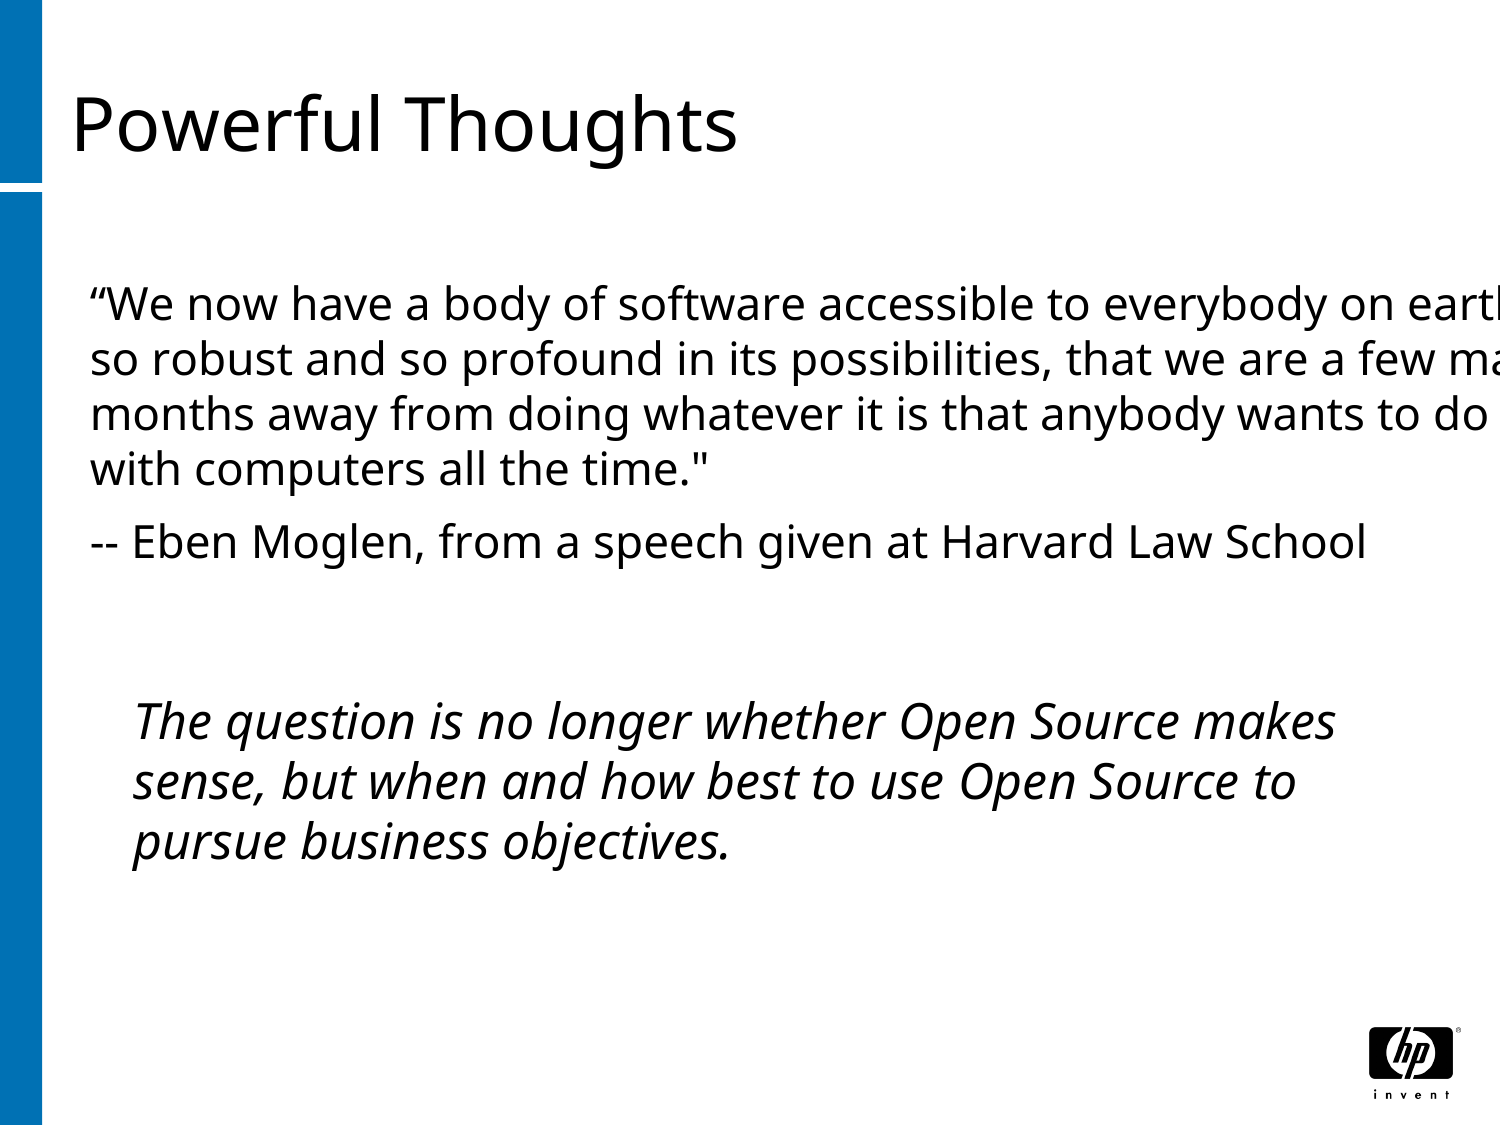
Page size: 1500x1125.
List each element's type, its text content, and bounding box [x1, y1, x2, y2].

picture [1369, 1027, 1461, 1099]
title Powerful Thoughts [70, 18, 1322, 207]
text_box The question is no longer whether Open Source makes sense, but when and how best to use Open Source to pursue business objectives. [119, 681, 1351, 877]
text_box “We now have a body of software accessible to everybody on earth so robust and so profound in its possibilities, that we are a few man months away from doing whatever it is that anybody wants to do with computers all the time." -- Eben Moglen, from a speech given at Harvard Law School [75, 267, 1481, 576]
